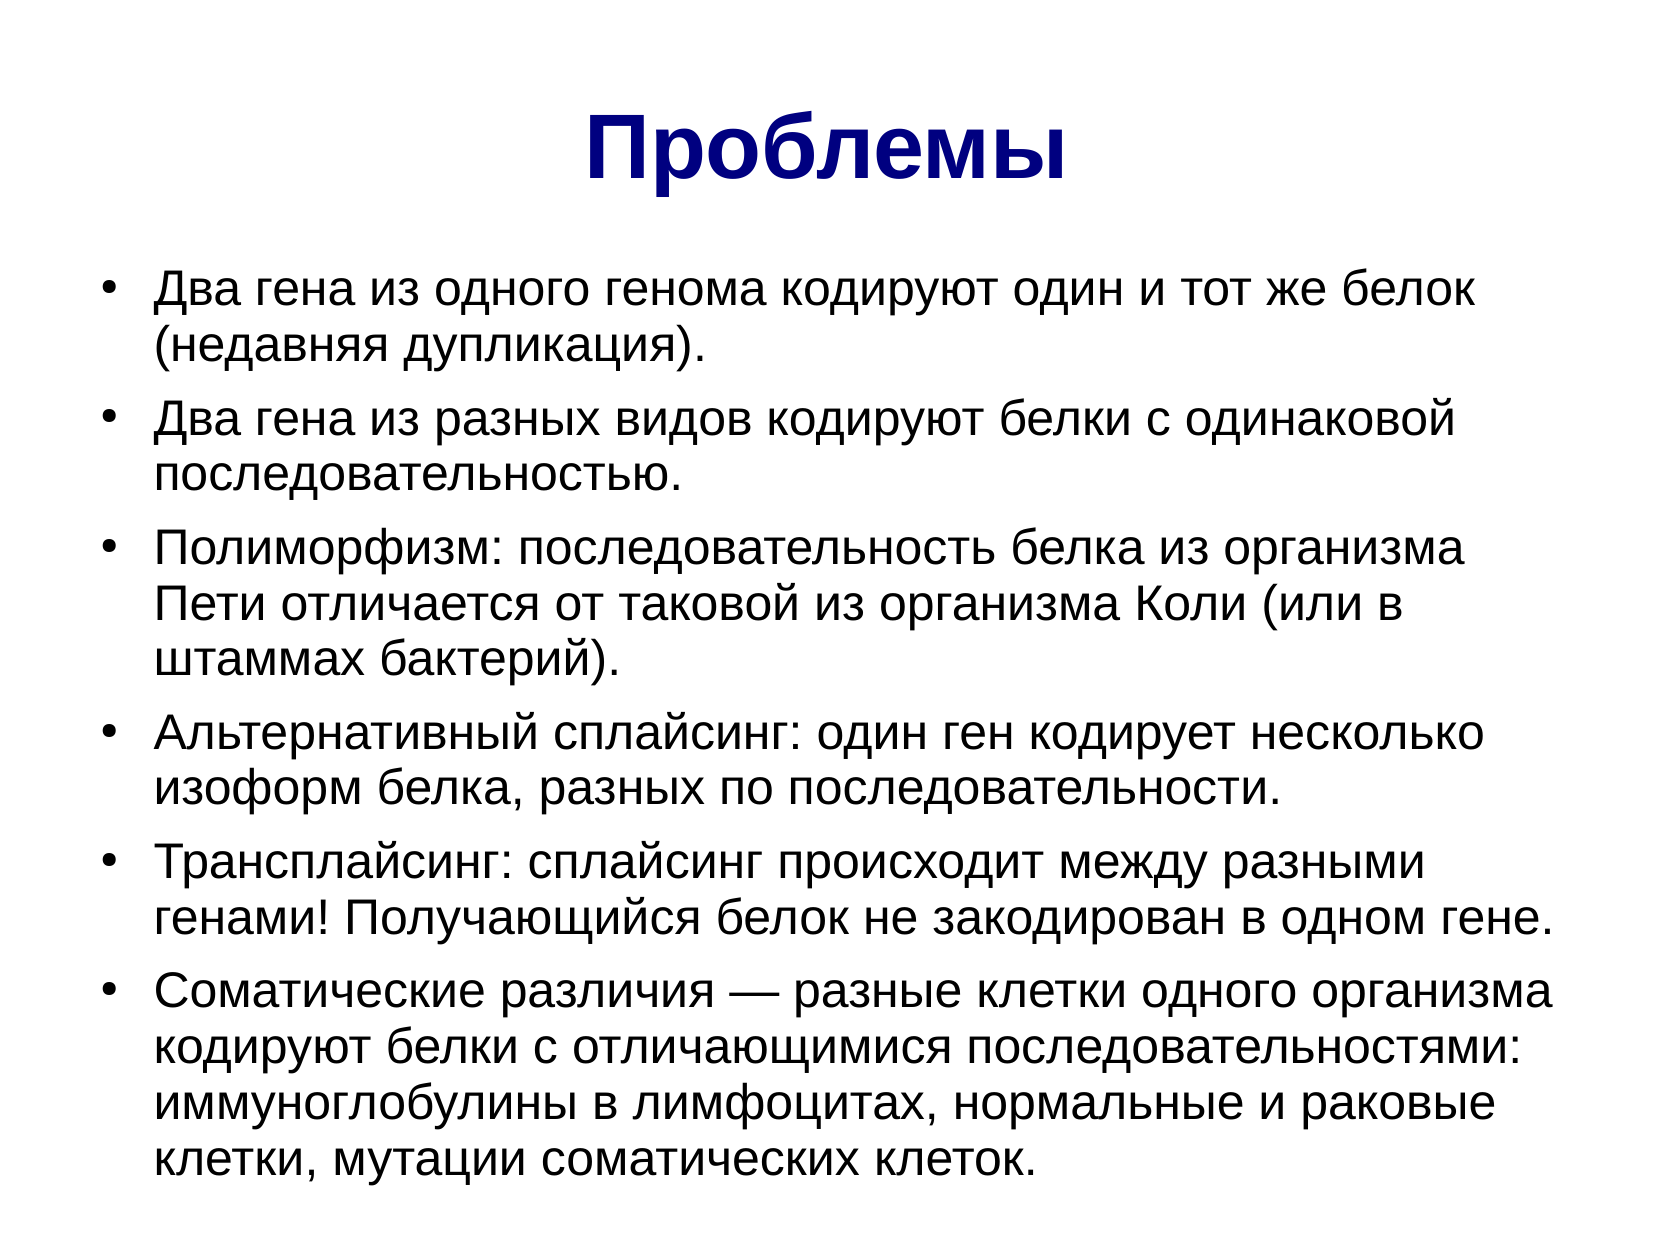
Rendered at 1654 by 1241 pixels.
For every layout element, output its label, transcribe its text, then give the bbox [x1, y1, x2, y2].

title Проблемы [82, 43, 1571, 251]
list Два гена из одного генома кодируют один и тот же белок (недавняя дупликация). Два гена из разных видов кодируют белки с одинаковой последовательностью. Полиморфизм: последовательность белка из организма Пети отличается от таковой из организма Коли (или в штаммах бактерий). Альтернативный сплайсинг: один ген кодирует несколько изоформ белка, разных по последовательности. Трансплайсинг: сплайсинг происходит между разными генами! Получающийся белок не закодирован в одном гене. Соматические различия — разные клетки одного организма кодируют белки с отличающимися последовательностями: иммуноглобулины в лимфоцитах, нормальные и раковые клетки, мутации соматических клеток. [82, 260, 1571, 1188]
